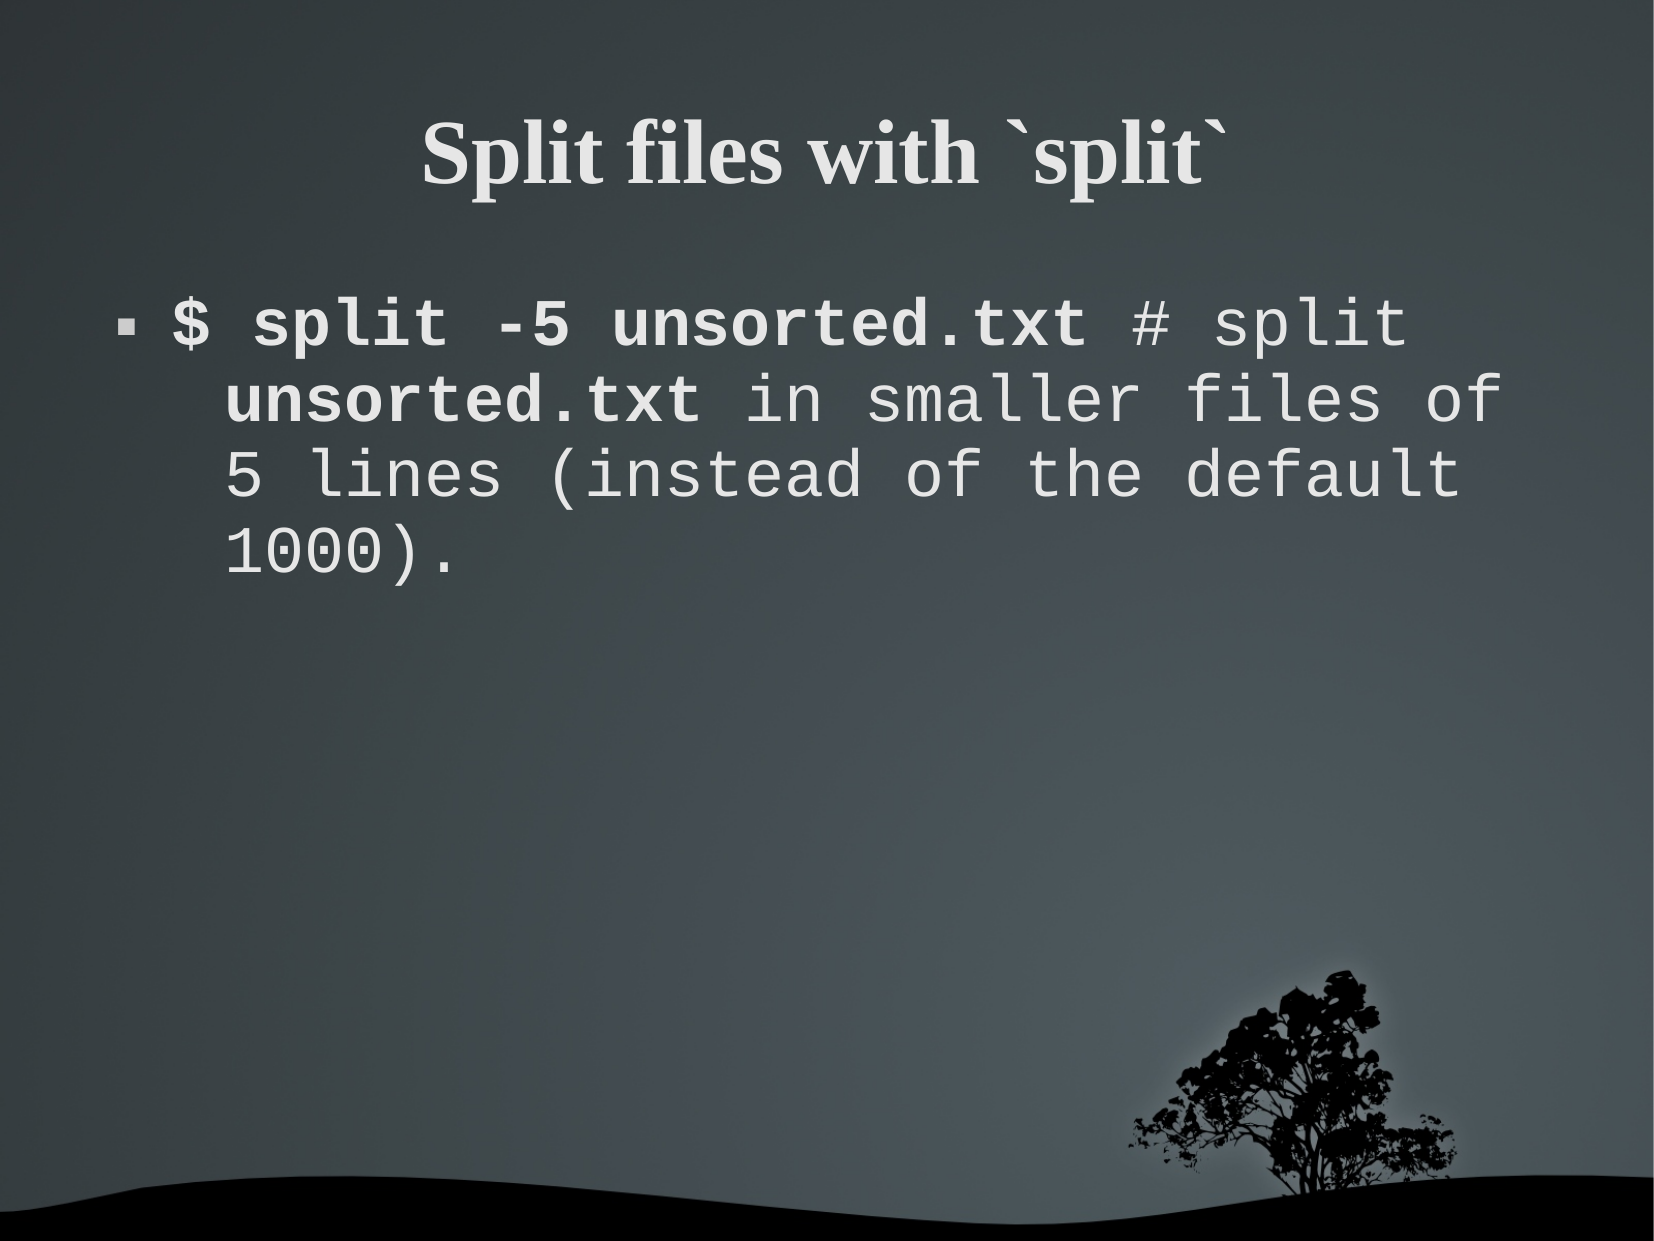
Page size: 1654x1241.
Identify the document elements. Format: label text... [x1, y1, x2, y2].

title Split files with `split` [82, 49, 1571, 257]
picture [0, 0, 1654, 1241]
list $ split -5 unsorted.txt # split unsorted.txt in smaller files of 5 lines (instead of the default 1000). [82, 290, 1571, 1109]
